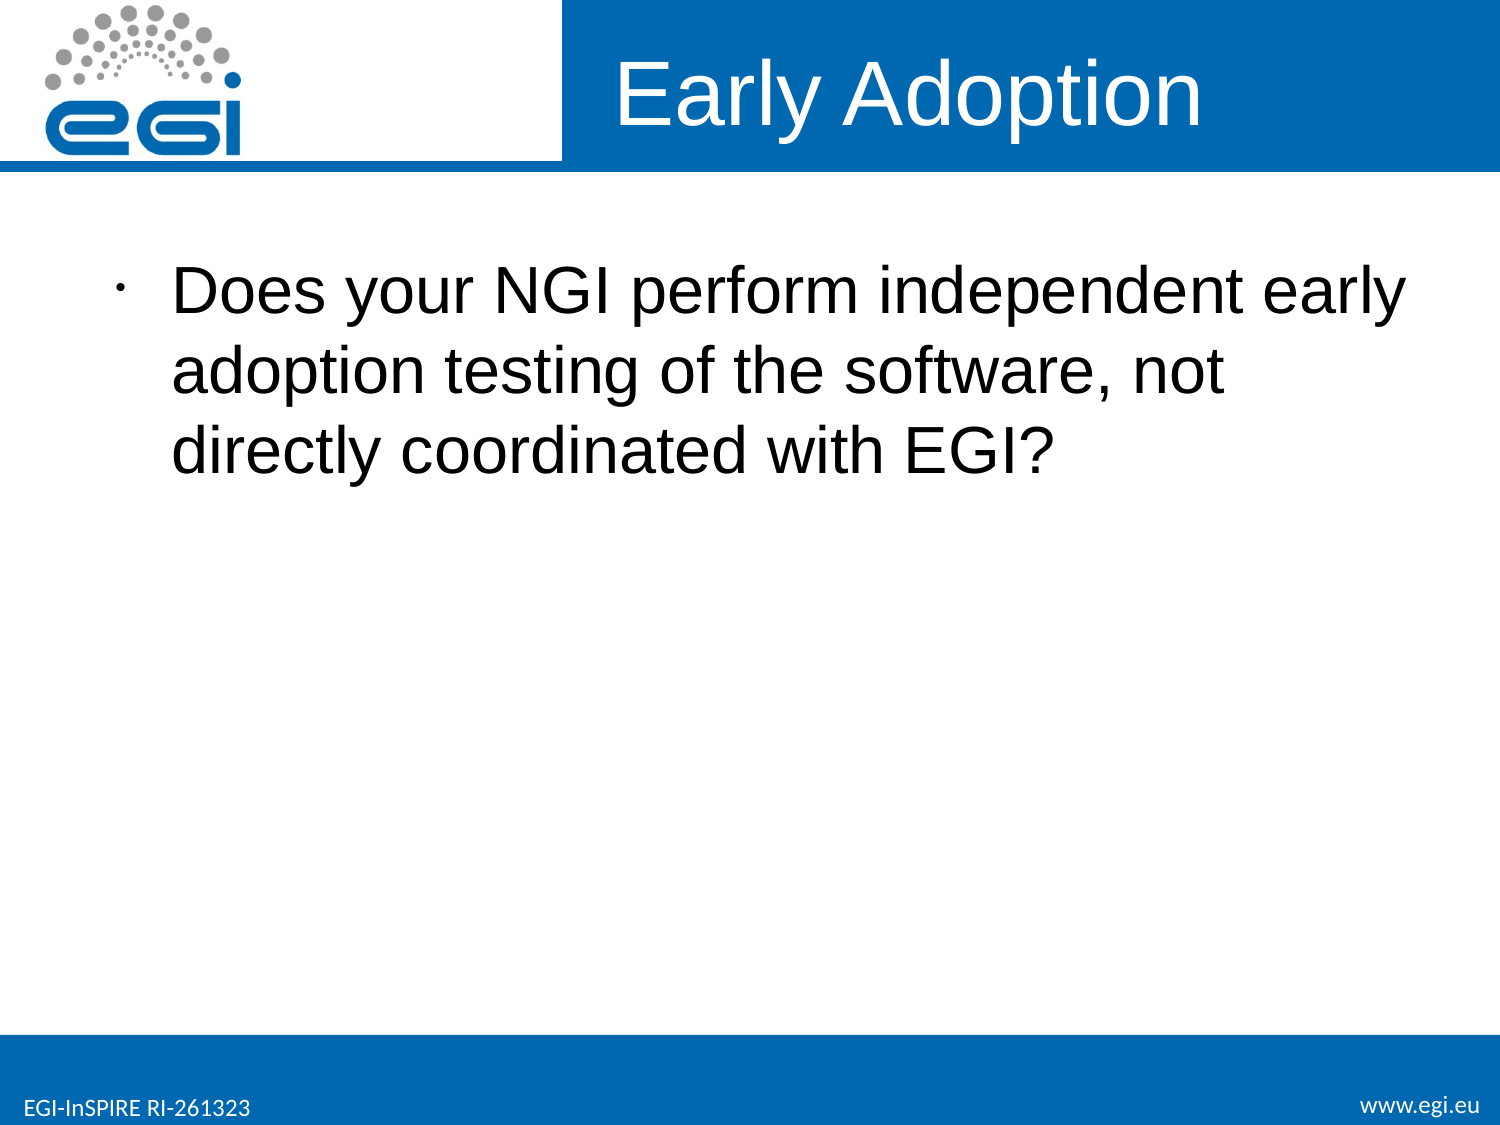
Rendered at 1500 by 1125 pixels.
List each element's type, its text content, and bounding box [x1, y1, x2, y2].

title Early Adoption [348, 19, 1471, 161]
picture [0, 0, 265, 161]
list Does your NGI perform independent early adoption testing of the software, not directly coordinated with EGI? [100, 231, 1425, 975]
